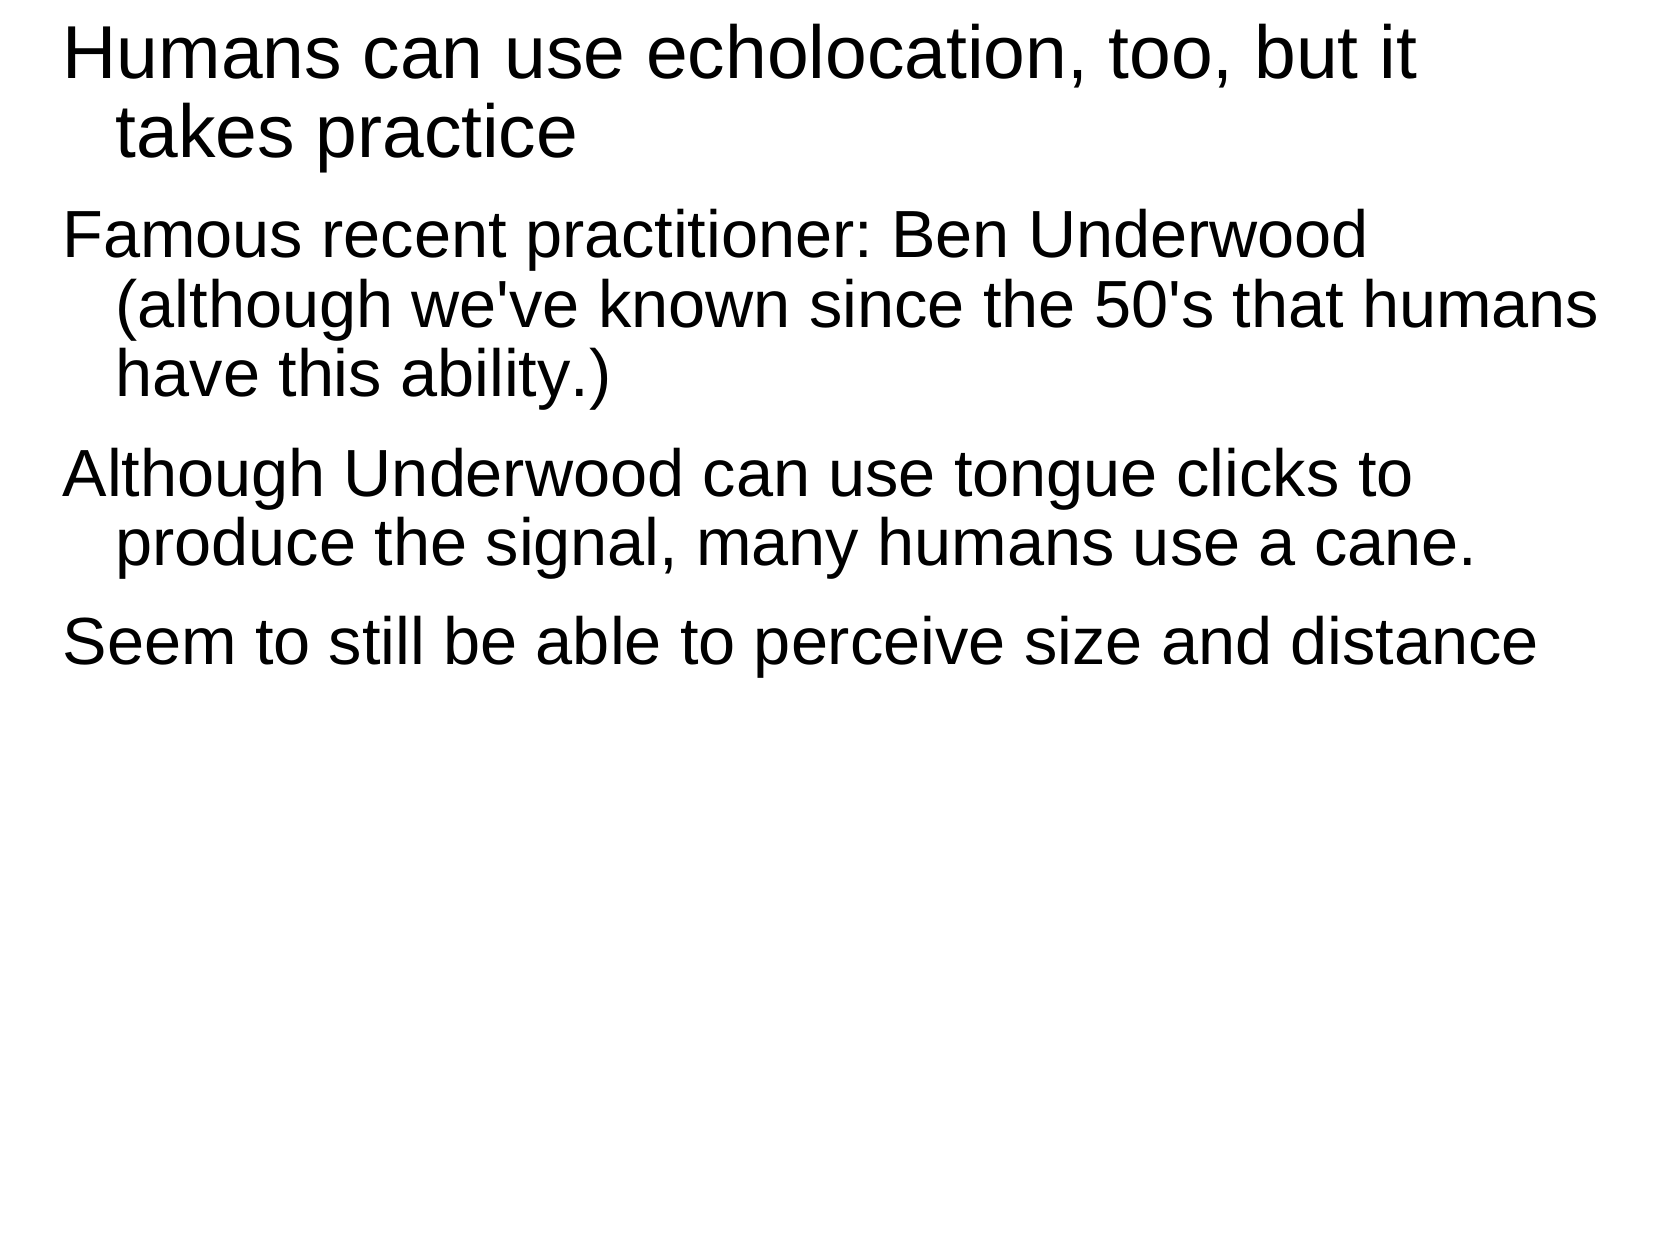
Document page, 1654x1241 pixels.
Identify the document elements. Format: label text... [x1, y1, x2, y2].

list Humans can use echolocation, too, but it takes practice Famous recent practitioner: Ben Underwood (although we've known since the 50's that humans have this ability.) Although Underwood can use tongue clicks to produce the signal, many humans use a cane. Seem to still be able to perceive size and distance [45, 16, 1613, 1051]
